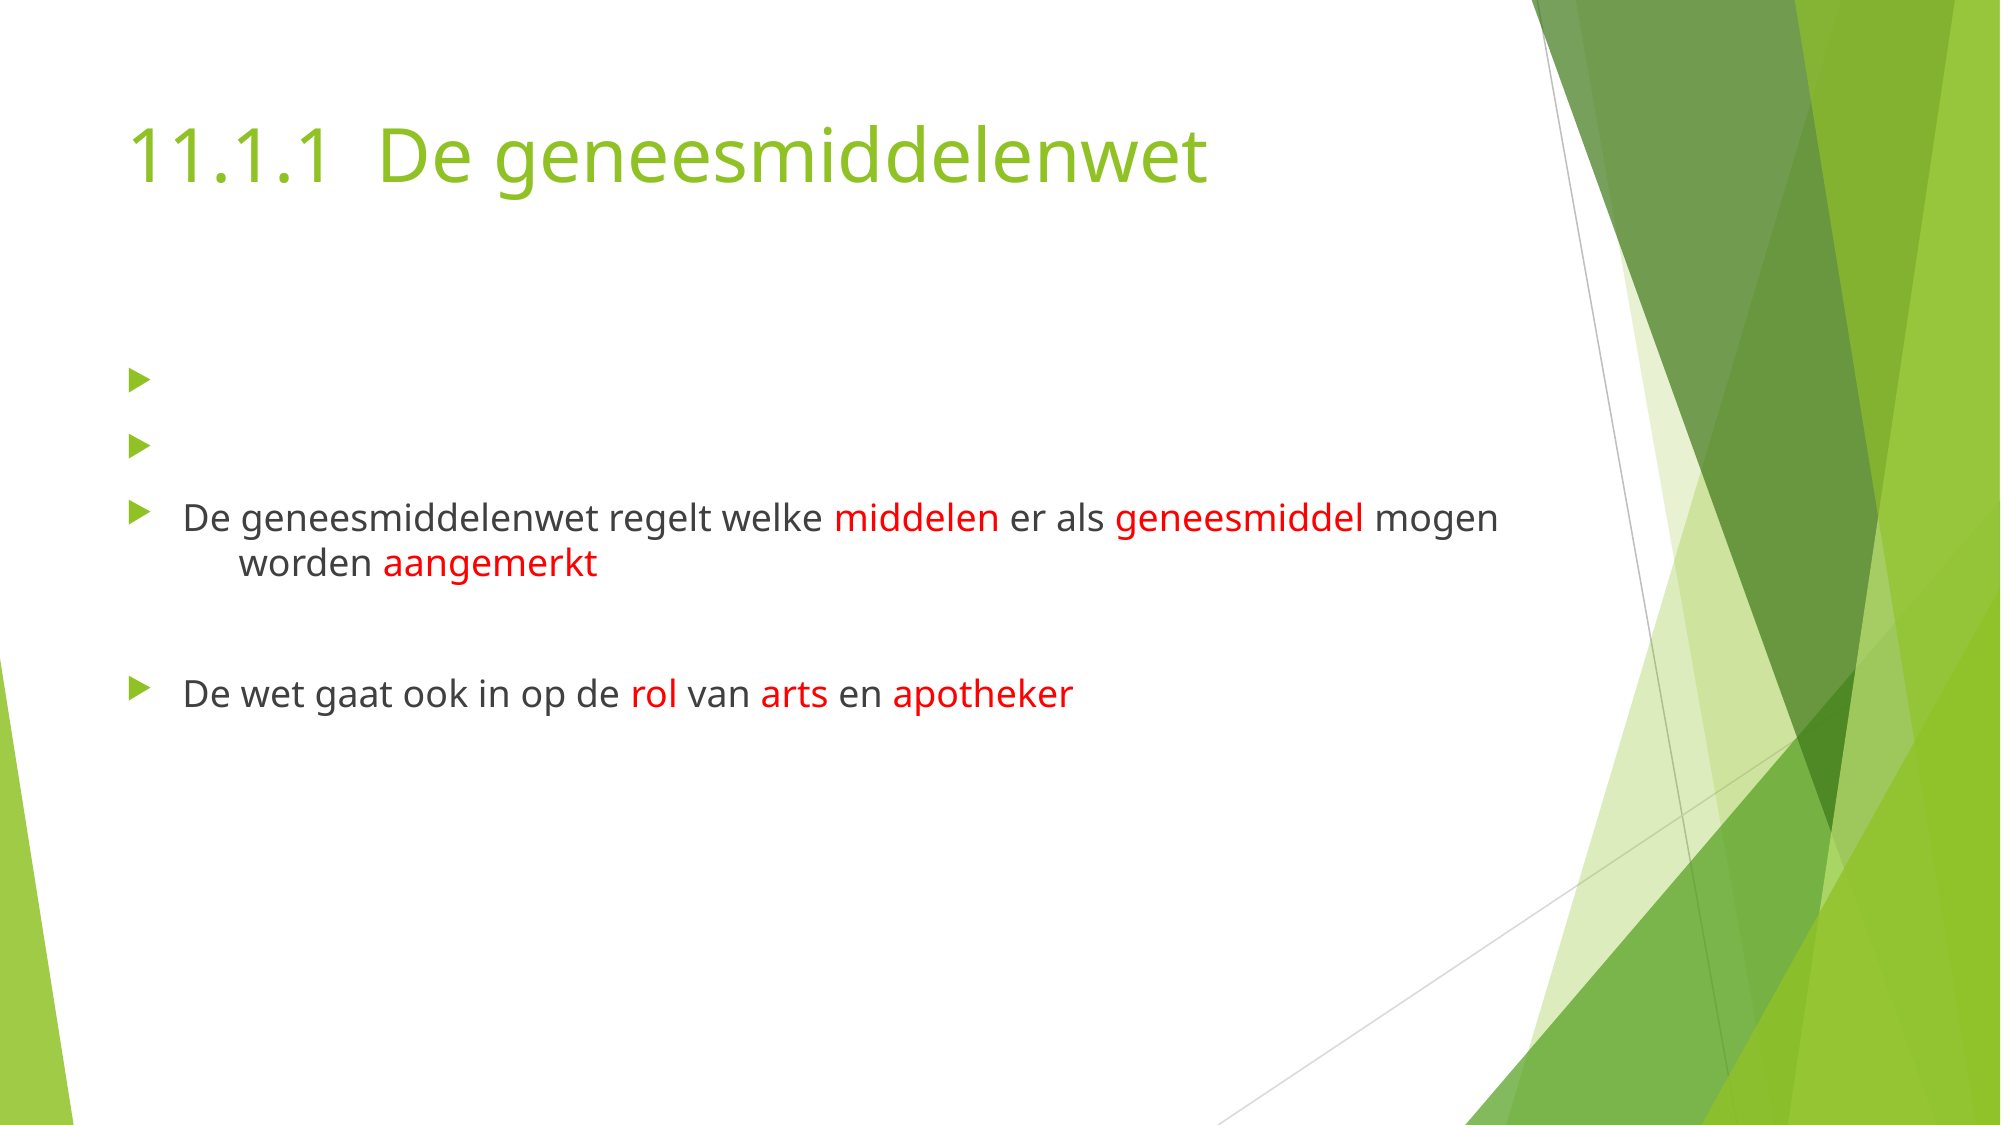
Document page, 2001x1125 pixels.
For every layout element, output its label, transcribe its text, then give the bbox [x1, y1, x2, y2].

list De geneesmiddelenwet regelt welke middelen er als geneesmiddel mogen worden aangemerkt De wet gaat ook in op de rol van arts en apotheker [111, 354, 1522, 992]
title 11.1.1 De geneesmiddelenwet [111, 99, 1522, 317]
